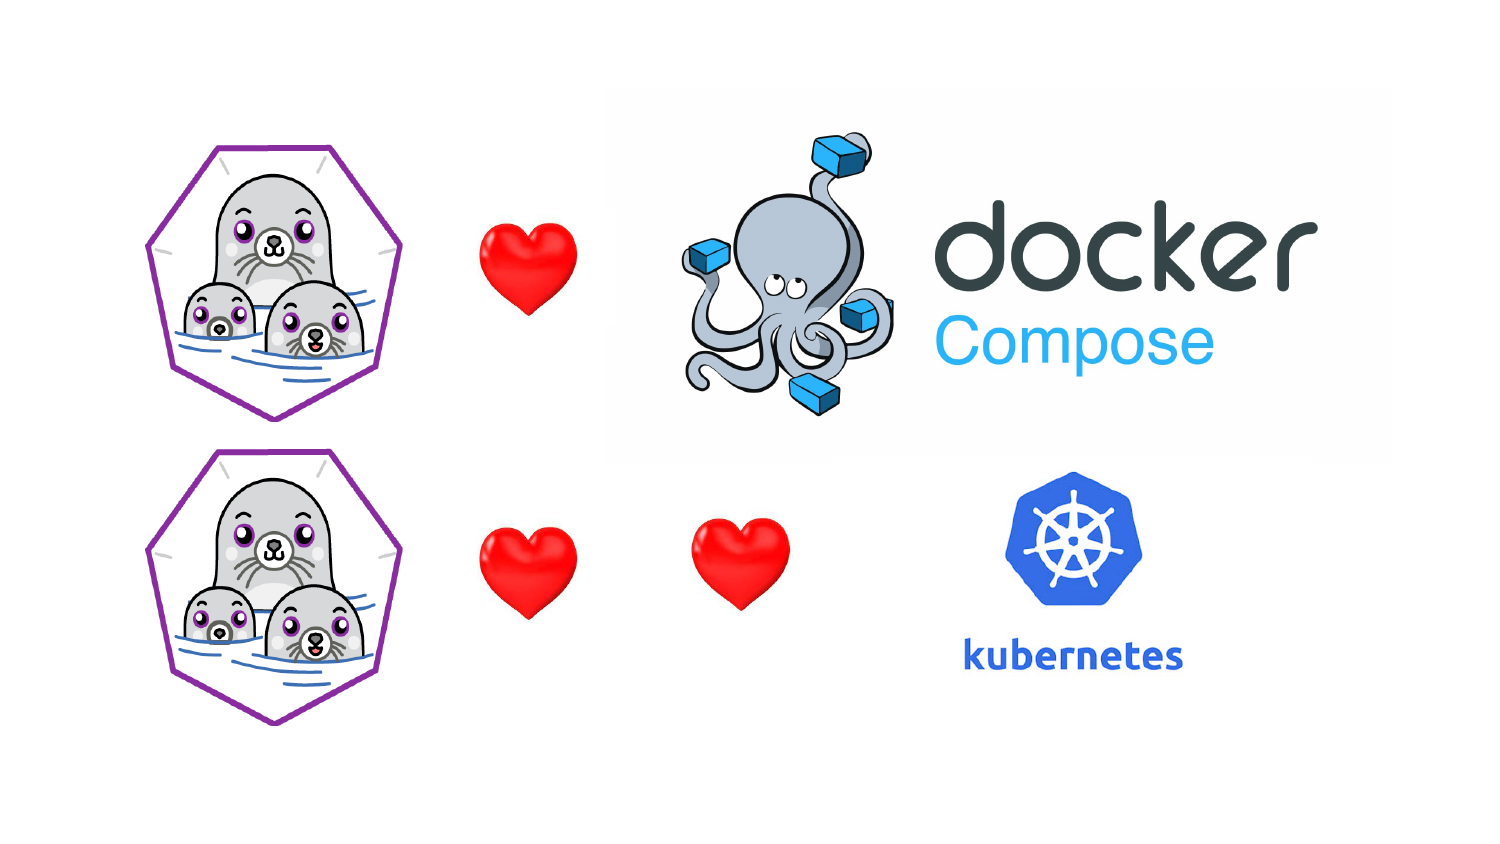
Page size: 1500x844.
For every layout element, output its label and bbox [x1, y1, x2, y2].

picture [651, 509, 828, 619]
picture [145, 144, 403, 422]
picture [439, 83, 1394, 691]
picture [145, 448, 403, 726]
picture [439, 518, 615, 628]
